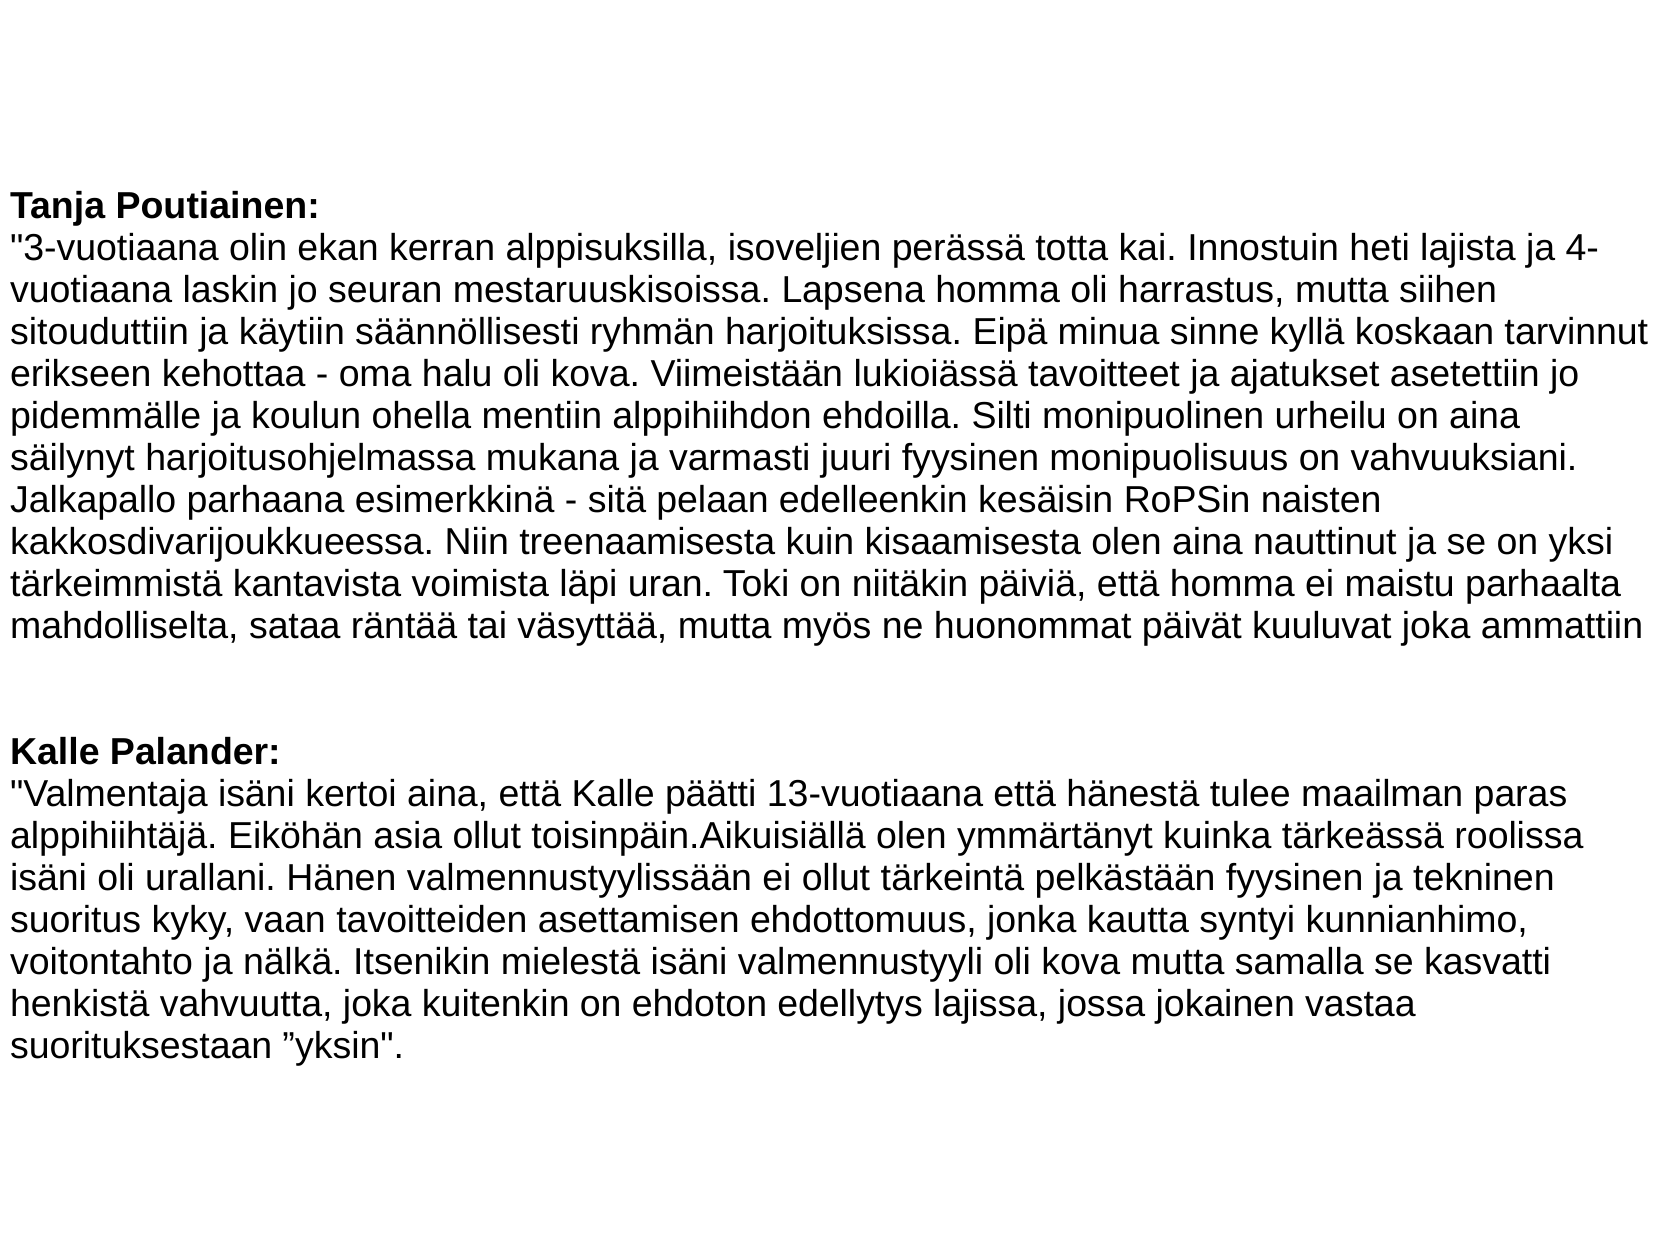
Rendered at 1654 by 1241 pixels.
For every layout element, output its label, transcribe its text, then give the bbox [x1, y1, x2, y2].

text_box Tanja Poutiainen: "3-vuotiaana olin ekan kerran alppisuksilla, isoveljien perässä totta kai. Innostuin heti lajista ja 4-vuotiaana laskin jo seuran mestaruuskisoissa. Lapsena homma oli harrastus, mutta siihen sitouduttiin ja käytiin säännöllisesti ryhmän harjoituksissa. Eipä minua sinne kyllä koskaan tarvinnut erikseen kehottaa - oma halu oli kova. Viimeistään lukioiässä tavoitteet ja ajatukset asetettiin jo pidemmälle ja koulun ohella mentiin alppihiihdon ehdoilla. Silti monipuolinen urheilu on aina säilynyt harjoitusohjelmassa mukana ja varmasti juuri fyysinen monipuolisuus on vahvuuksiani. Jalkapallo parhaana esimerkkinä - sitä pelaan edelleenkin kesäisin RoPSin naisten kakkosdivarijoukkueessa. Niin treenaamisesta kuin kisaamisesta olen aina nauttinut ja se on yksi tärkeimmistä kantavista voimista läpi uran. Toki on niitäkin päiviä, että homma ei maistu parhaalta mahdolliselta, sataa räntää tai väsyttää, mutta myös ne huonommat päivät kuuluvat joka ammattiin Kalle Palander: "Valmentaja isäni kertoi aina, että Kalle päätti 13-vuotiaana että hänestä tulee maailman paras alppihiihtäjä. Eiköhän asia ollut toisinpäin.Aikuisiällä olen ymmärtänyt kuinka tärkeässä roolissa isäni oli urallani. Hänen valmennustyylissään ei ollut tärkeintä pelkästään fyysinen ja tekninen suoritus kyky, vaan tavoitteiden asettamisen ehdottomuus, jonka kautta syntyi kunnianhimo, voitontahto ja nälkä. Itsenikin mielestä isäni valmennustyyli oli kova mutta samalla se kasvatti henkistä vahvuutta, joka kuitenkin on ehdoton edellytys lajissa, jossa jokainen vastaa suorituksestaan ”yksin". [0, 177, 1654, 1080]
